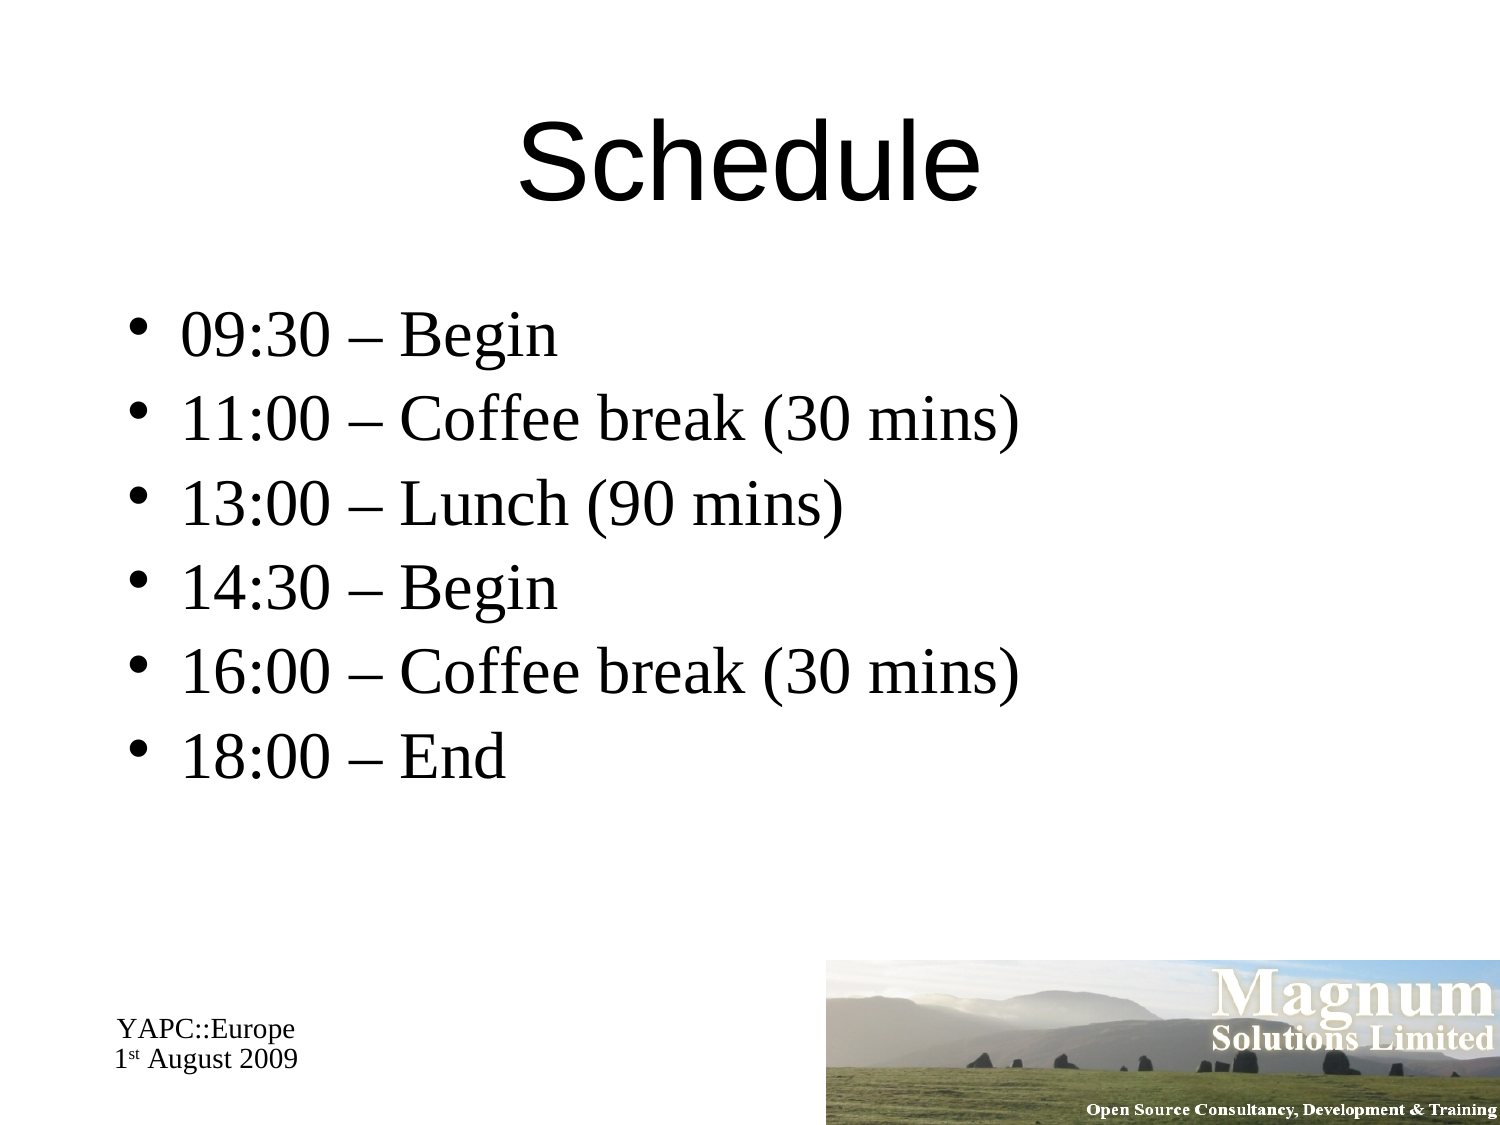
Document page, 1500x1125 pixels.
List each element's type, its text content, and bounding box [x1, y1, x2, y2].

picture [826, 960, 1500, 1125]
title Schedule [110, 26, 1391, 296]
list 09:30 – Begin 11:00 – Coffee break (30 mins) 13:00 – Lunch (90 mins) 14:30 – Begin 16:00 – Coffee break (30 mins) 18:00 – End [110, 312, 1391, 1006]
